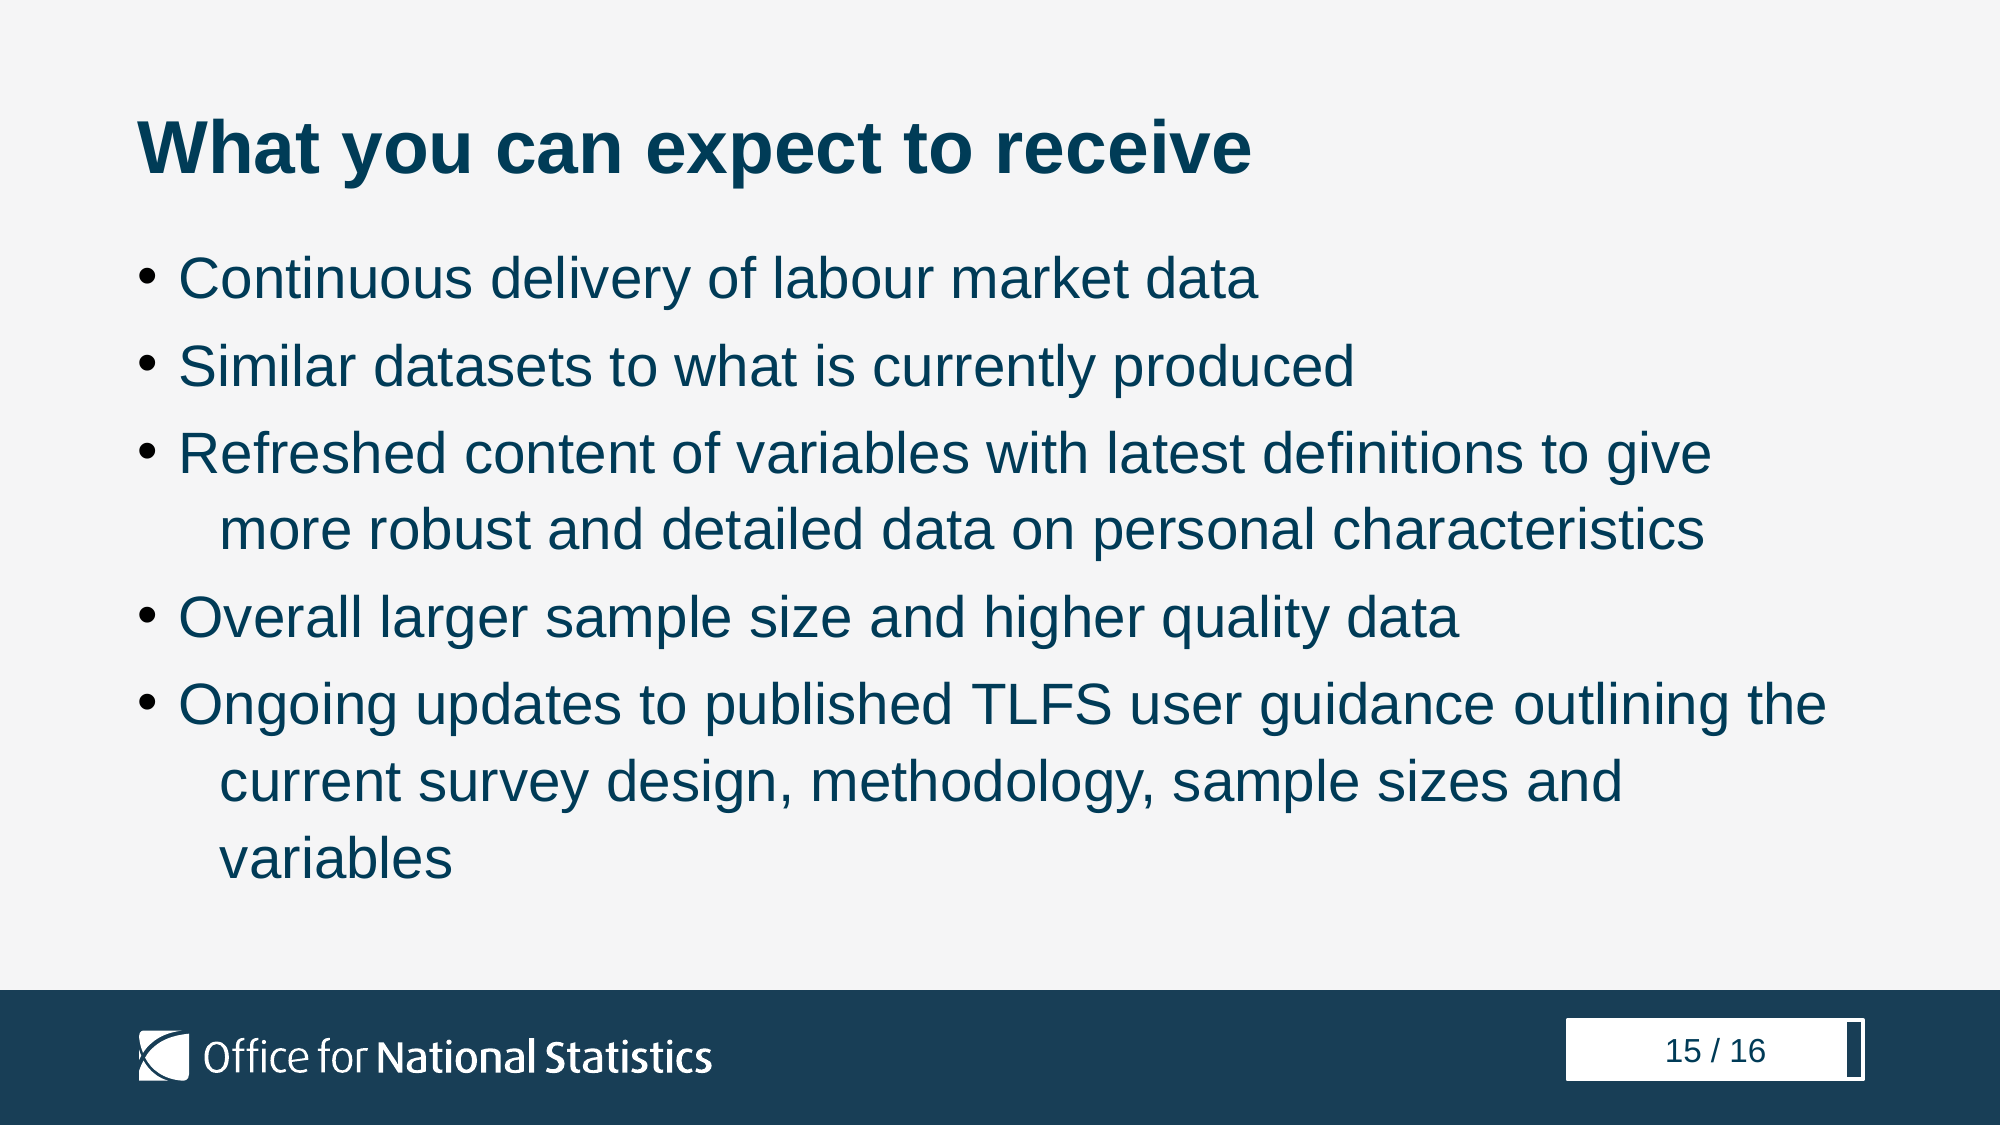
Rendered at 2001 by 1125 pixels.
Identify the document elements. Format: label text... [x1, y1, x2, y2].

title What you can expect to receive [137, 105, 1863, 192]
text_box 15 / 16 [1568, 1020, 1863, 1079]
list Continuous delivery of labour market data Similar datasets to what is currently produced Refreshed content of variables with latest definitions to give more robust and detailed data on personal characteristics Overall larger sample size and higher quality data Ongoing updates to published TLFS user guidance outlining the current survey design, methodology, sample sizes and variables [137, 233, 1863, 814]
